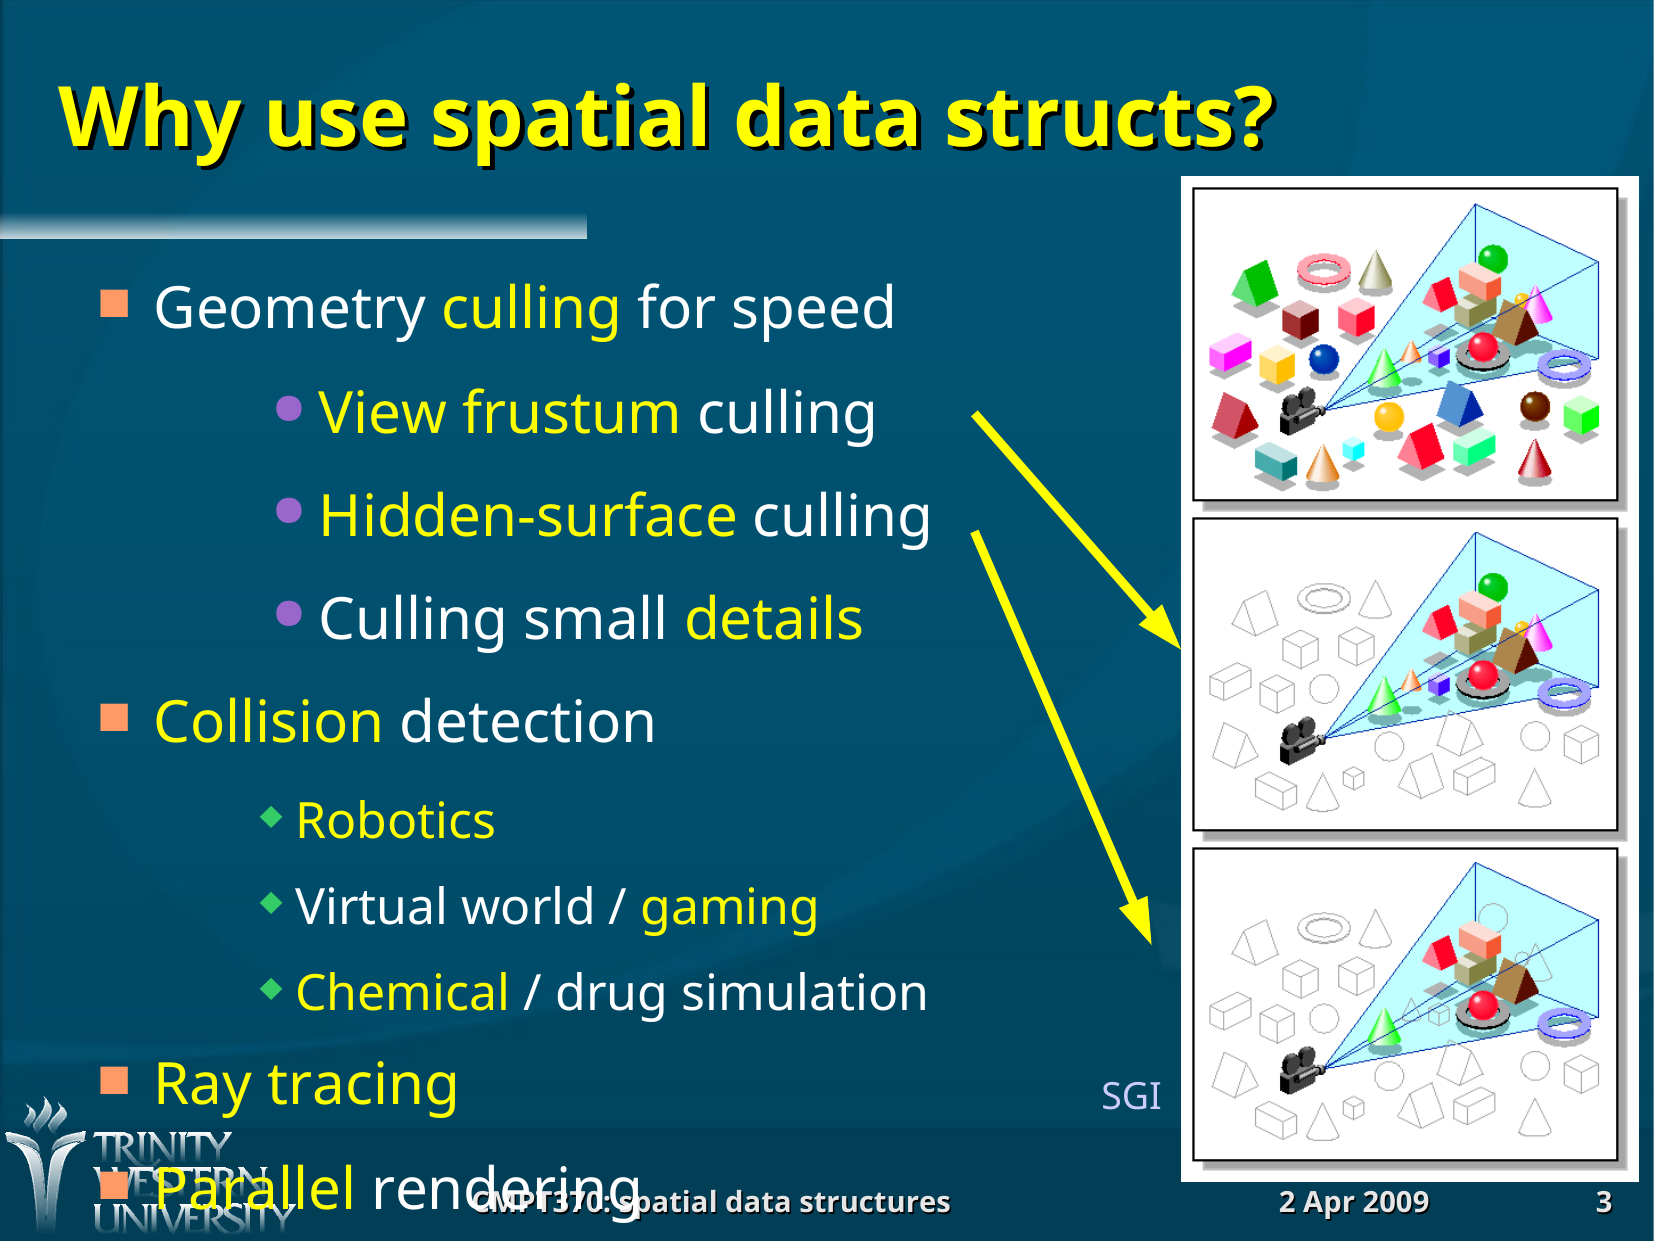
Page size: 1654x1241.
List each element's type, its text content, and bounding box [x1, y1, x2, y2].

list Geometry culling for speed View frustum culling Hidden-surface culling Culling small details Collision detection Robotics Virtual world / gaming Chemical / drug simulation Ray tracing Parallel rendering [82, 266, 1034, 1117]
picture [0, 233, 586, 238]
picture [1154, 177, 1654, 1181]
title Why use spatial data structs? [59, 19, 1548, 208]
text_box SGI [1086, 1065, 1181, 1124]
picture [0, 214, 586, 232]
picture [38, 1227, 54, 1232]
